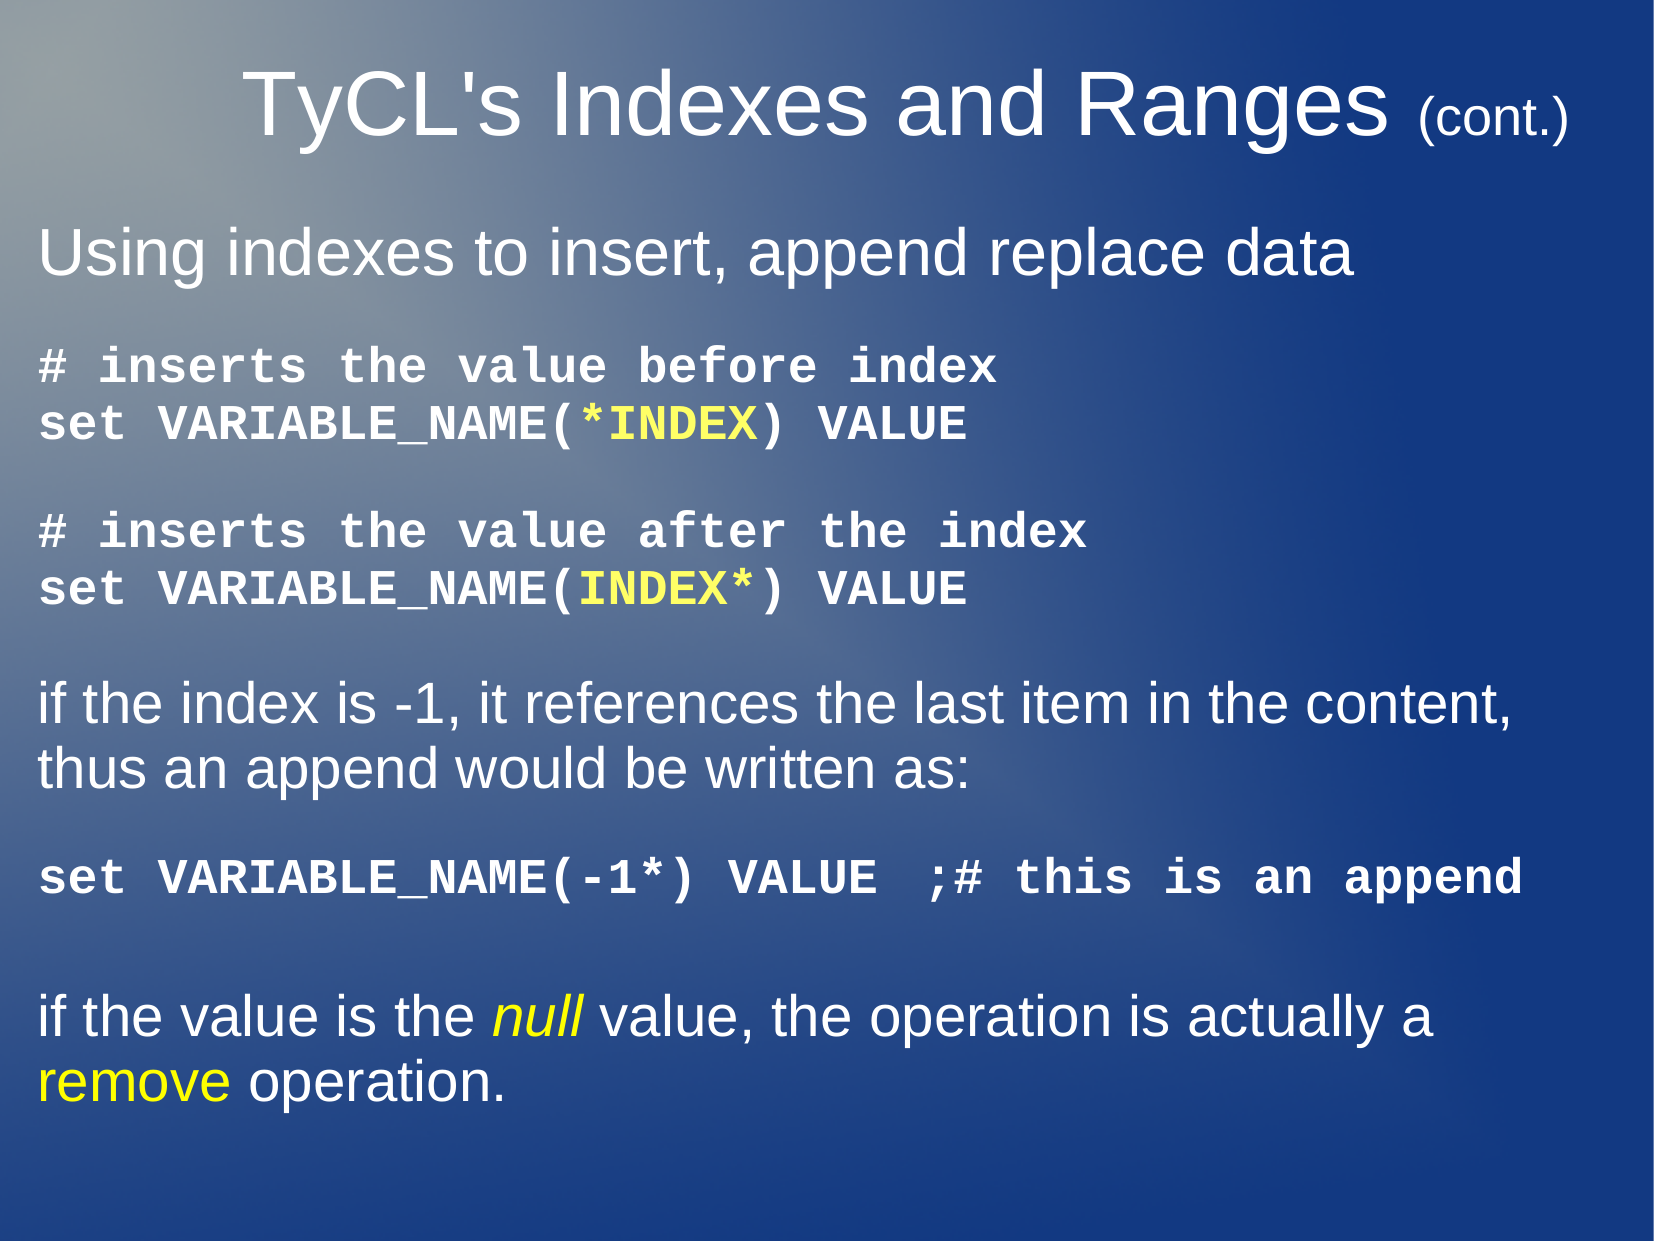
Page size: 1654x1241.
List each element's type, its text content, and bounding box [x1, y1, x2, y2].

picture [0, 0, 1654, 1241]
title TyCL's Indexes and Ranges (cont.) [82, 52, 1571, 155]
subtitle Using indexes to insert, append replace data # inserts the value before index set VARIABLE_NAME(*INDEX) VALUE # inserts the value after the index set VARIABLE_NAME(INDEX*) VALUE if the index is -1, it references the last item in the content, thus an append would be written as: set VARIABLE_NAME(-1*) VALUE ;# this is an append if the value is the null value, the operation is actually a remove operation. [37, 214, 1613, 1114]
